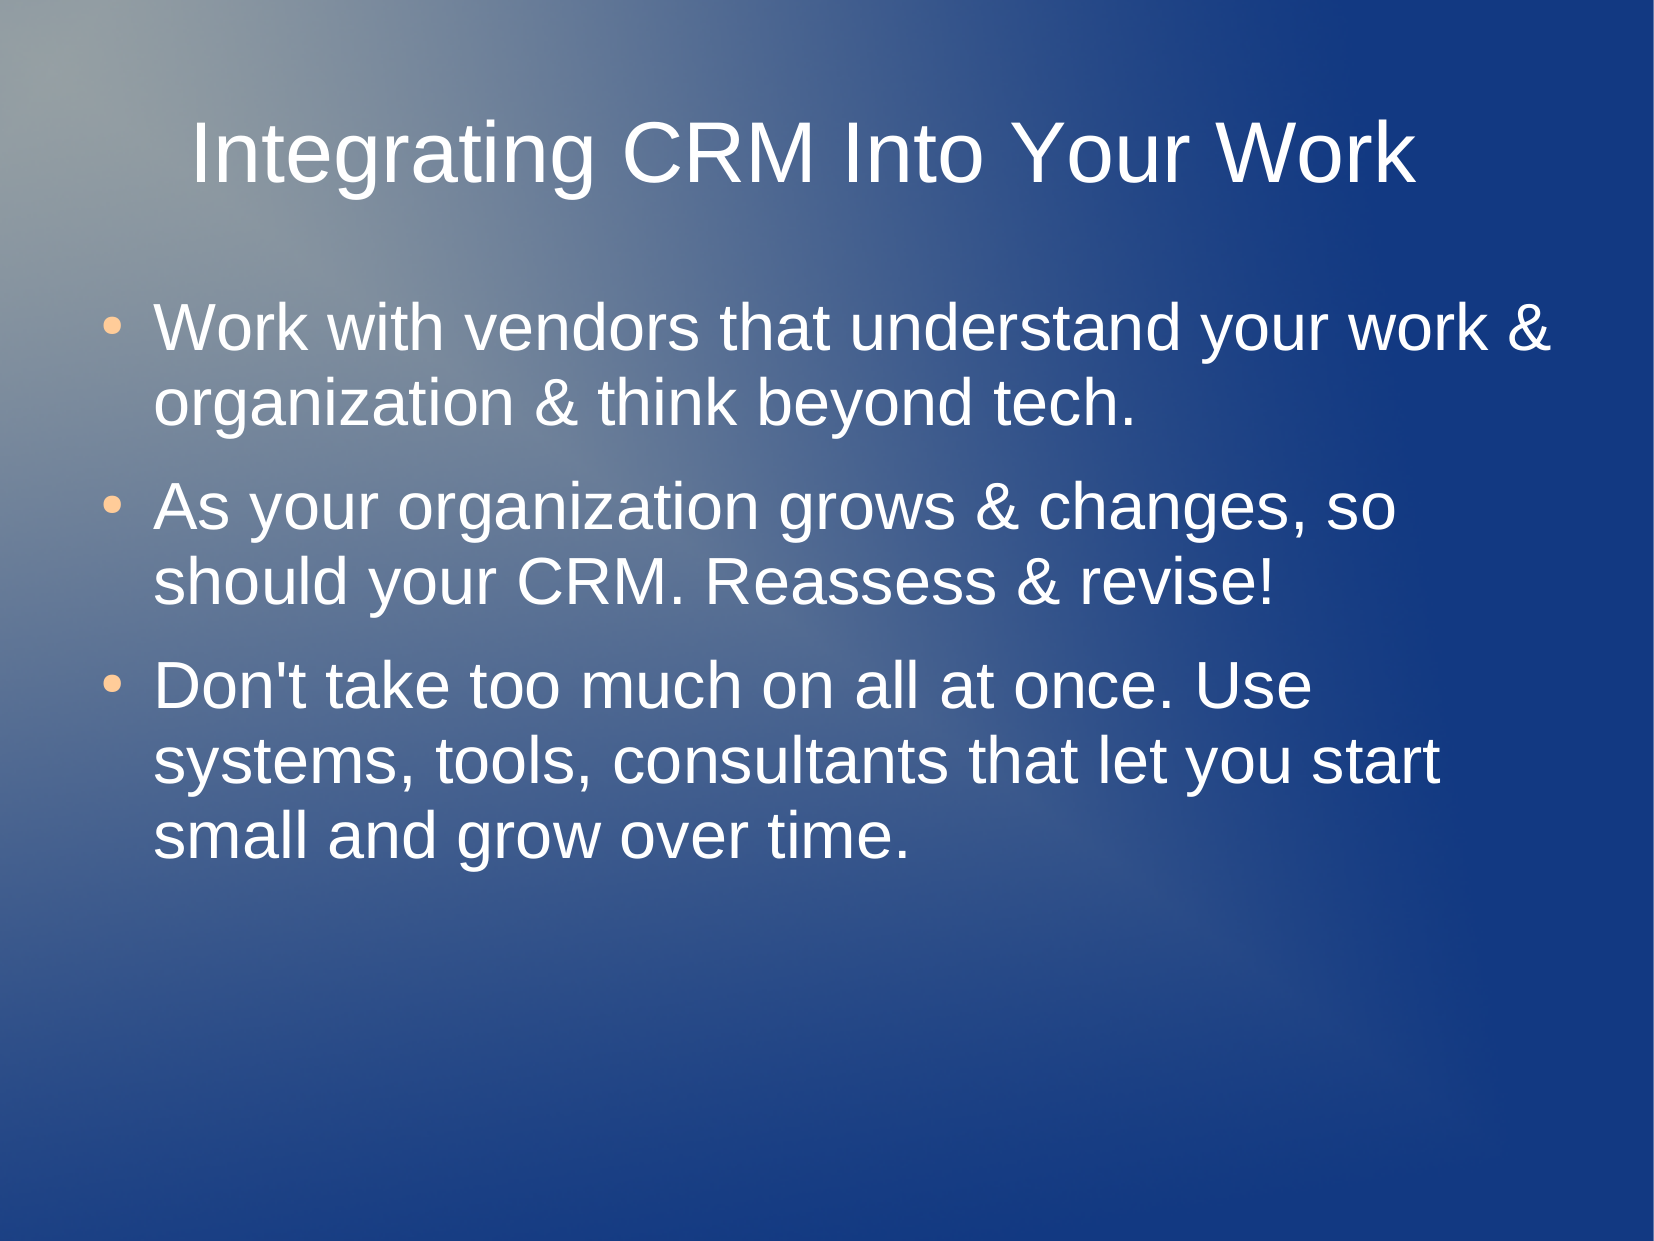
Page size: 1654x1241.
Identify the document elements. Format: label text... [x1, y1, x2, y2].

picture [0, 0, 1654, 1241]
title Integrating CRM Into Your Work [82, 49, 1571, 257]
list Work with vendors that understand your work & organization & think beyond tech. As your organization grows & changes, so should your CRM. Reassess & revise! Don't take too much on all at once. Use systems, tools, consultants that let you start small and grow over time. [82, 290, 1571, 1109]
